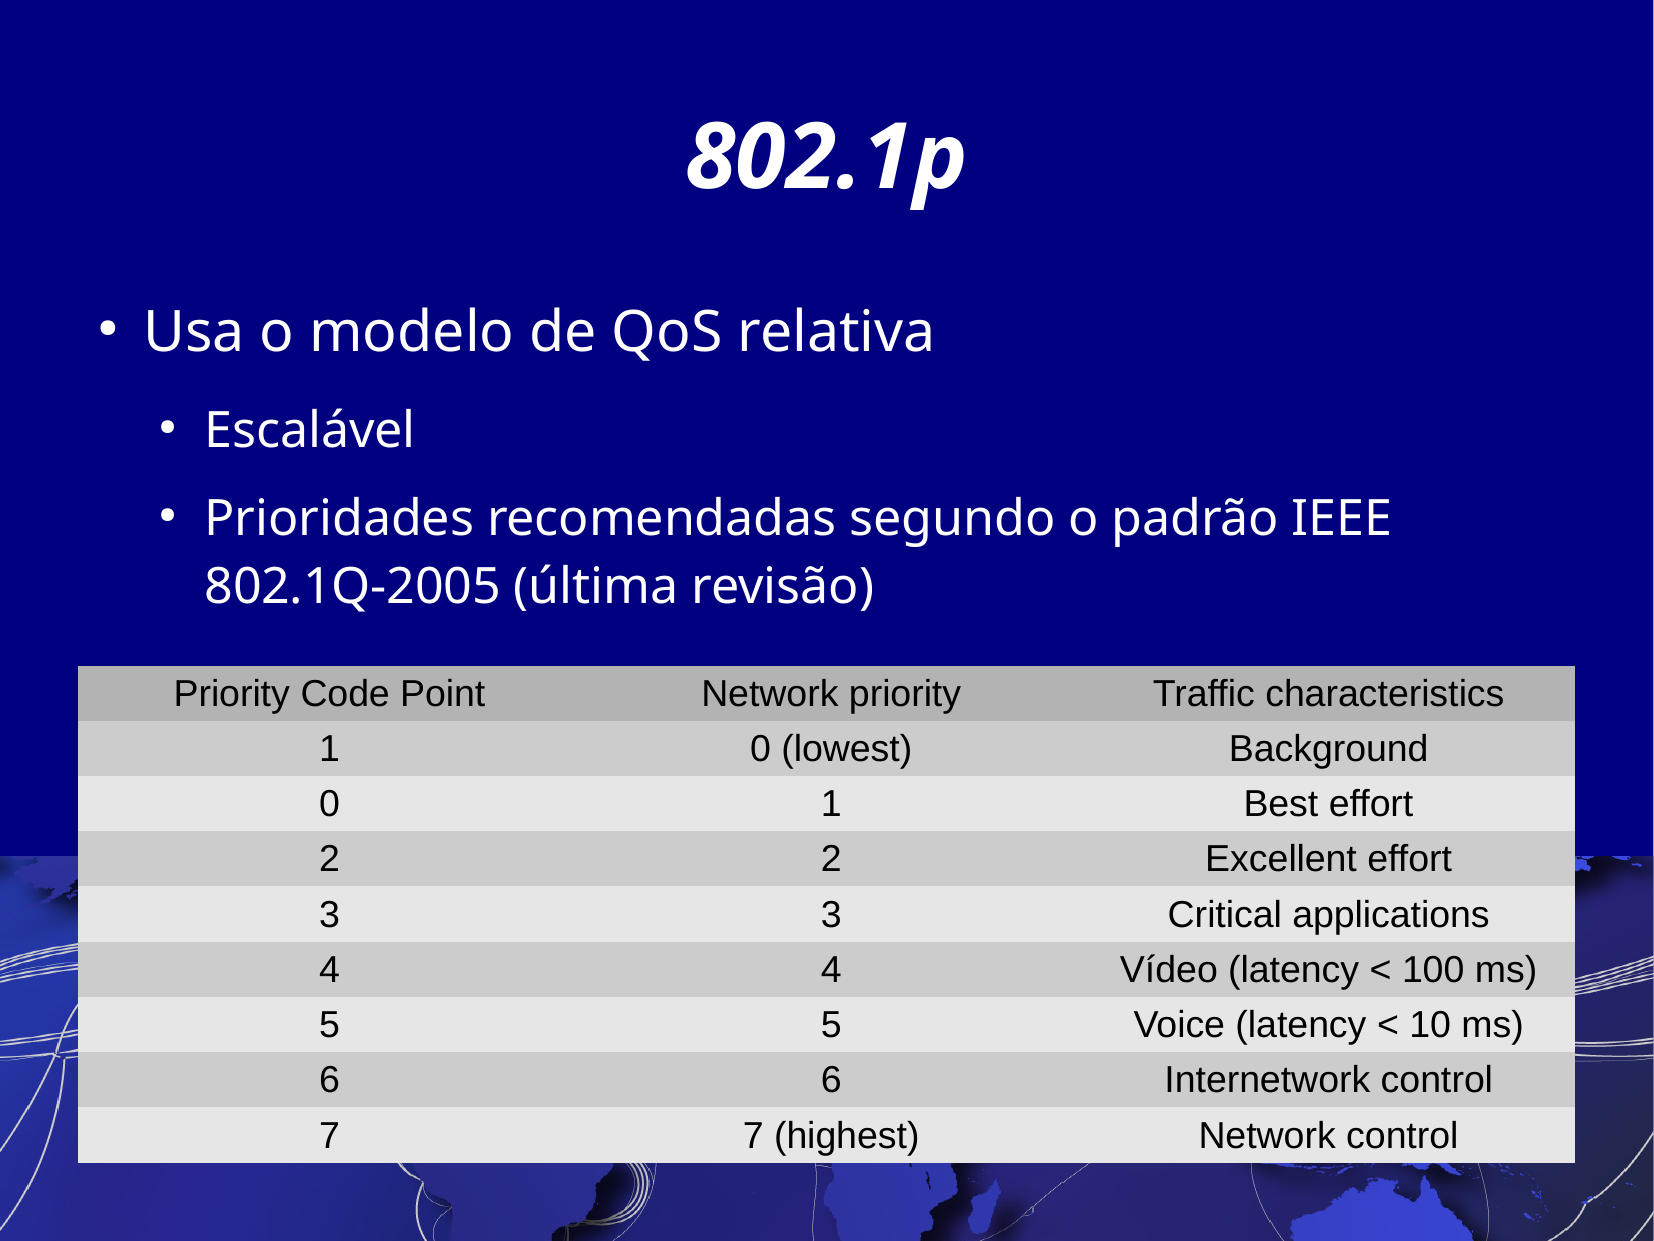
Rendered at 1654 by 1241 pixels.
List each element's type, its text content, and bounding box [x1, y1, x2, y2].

table_cell 1 [580, 776, 1082, 831]
table_cell Network control [1082, 1107, 1575, 1163]
table_cell 0 [78, 776, 580, 831]
table_cell 2 [78, 831, 580, 886]
table_cell 7 (highest) [580, 1107, 1082, 1163]
table_cell 6 [78, 1052, 580, 1107]
table_cell 5 [78, 997, 580, 1052]
table_cell Excellent effort [1082, 831, 1575, 886]
table_cell Background [1082, 721, 1575, 776]
picture [0, 856, 1654, 1241]
table_cell Best effort [1082, 776, 1575, 831]
table_cell 4 [580, 942, 1082, 997]
list Usa o modelo de QoS relativa Escalável Prioridades recomendadas segundo o padrão IEEE 802.1Q-2005 (última revisão) [82, 290, 1571, 621]
table_cell 3 [78, 886, 580, 942]
table_cell 7 [78, 1107, 580, 1163]
table_cell Vídeo (latency < 100 ms) [1082, 942, 1575, 997]
table_cell 5 [580, 997, 1082, 1052]
table_cell Internetwork control [1082, 1052, 1575, 1107]
table_header Priority Code Point [78, 666, 580, 721]
table_cell 2 [580, 831, 1082, 886]
table_cell Critical applications [1082, 886, 1575, 942]
table_header Network priority [580, 666, 1082, 721]
table_cell 6 [580, 1052, 1082, 1107]
table_cell 0 (lowest) [580, 721, 1082, 776]
table_cell Voice (latency < 10 ms) [1082, 997, 1575, 1052]
title 802.1p [82, 56, 1571, 250]
table_cell 1 [78, 721, 580, 776]
table_header Traffic characteristics [1082, 666, 1575, 721]
table_cell 3 [580, 886, 1082, 942]
table_cell 4 [78, 942, 580, 997]
